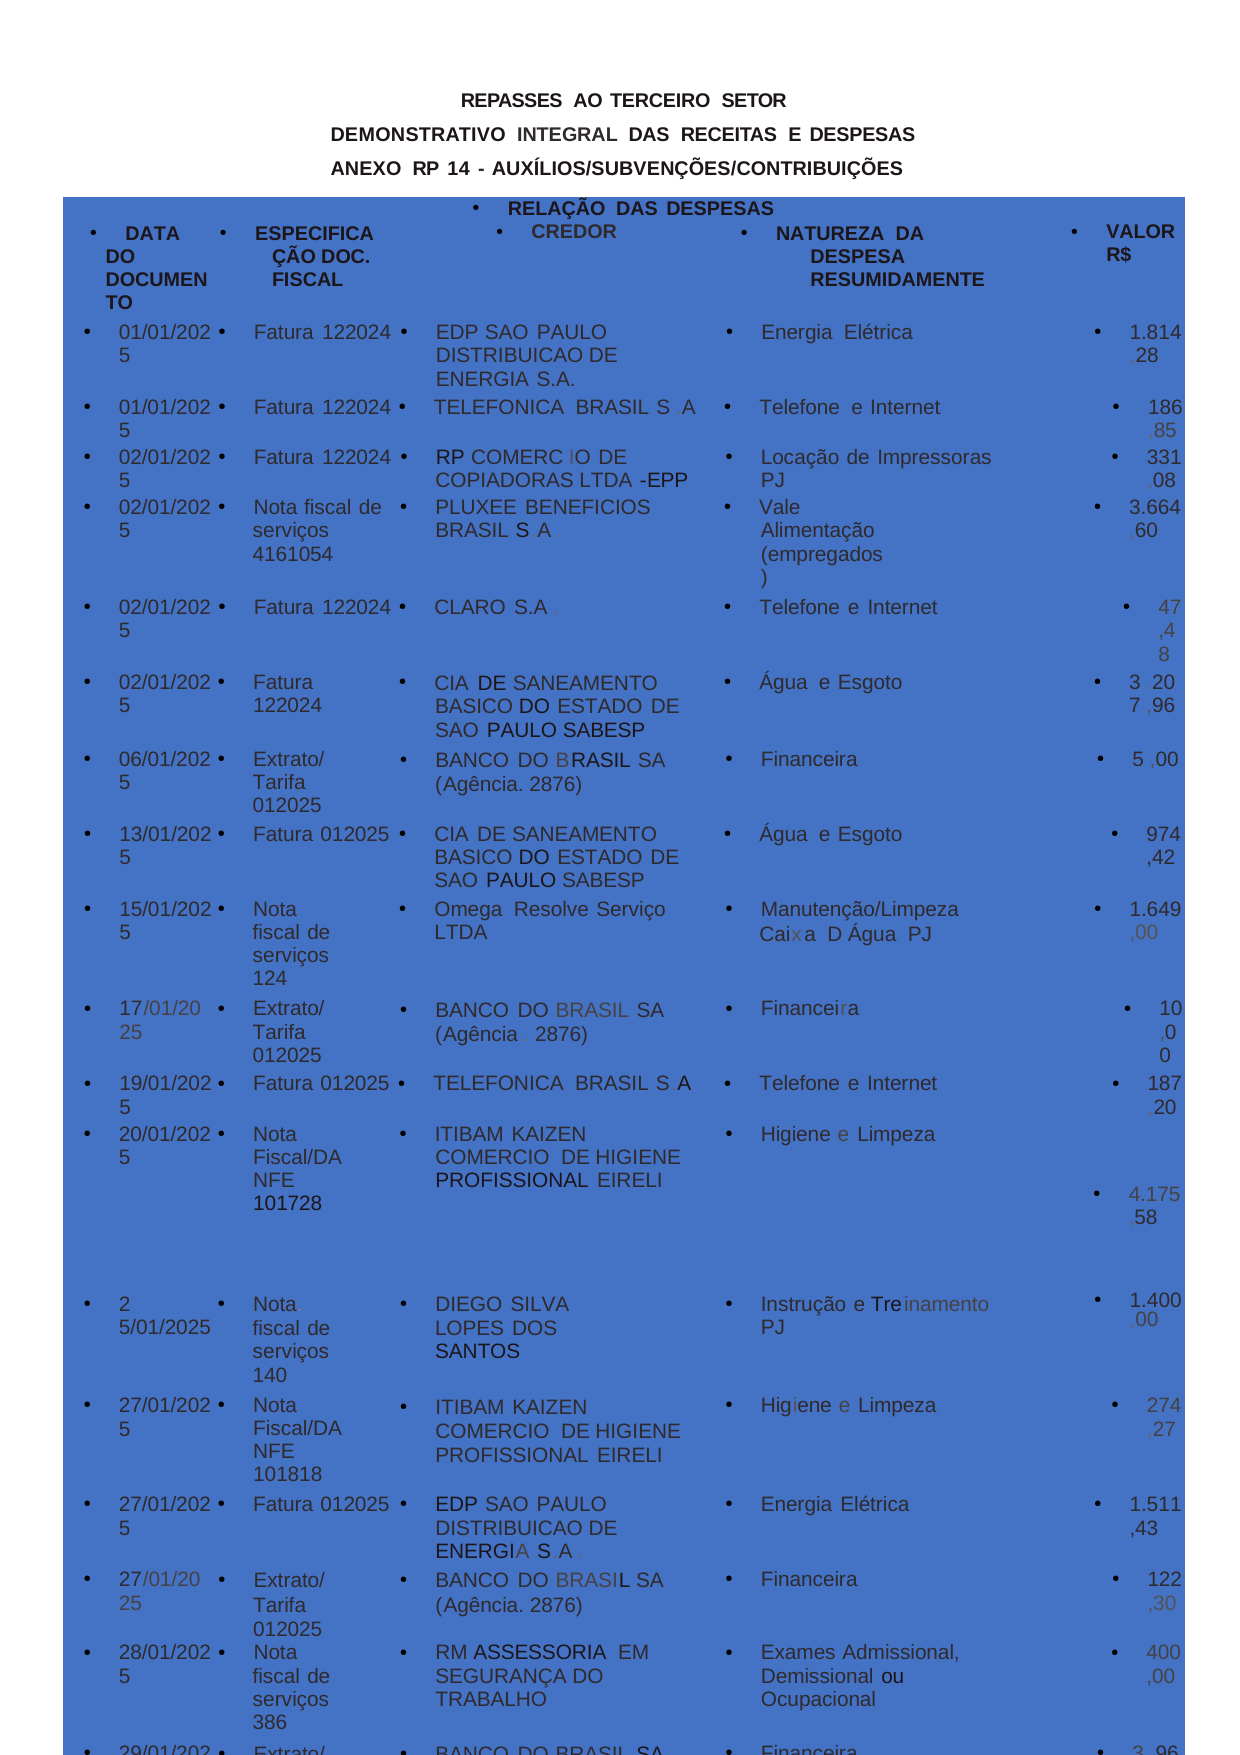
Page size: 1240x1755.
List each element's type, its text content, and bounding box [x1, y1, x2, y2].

table_cell Fatura 122024 [212, 321, 394, 396]
table_cell CLARO S.A . [394, 596, 719, 671]
table_cell 27/01/2025 [63, 1568, 212, 1641]
table_cell Financeira [719, 997, 1016, 1072]
table_cell ESPECIFICAÇÃO DOC. FISCAL [212, 221, 394, 321]
table_cell Vale Alimentação (empregados) [719, 496, 1016, 596]
table_cell Financeira [719, 1741, 1016, 1755]
table_cell 274 ,27 [1016, 1394, 1185, 1493]
table_cell 28/01/2025 [63, 1641, 212, 1741]
table_cell 02/01/2025 [63, 496, 212, 596]
table_cell Extrato/Tarifa 012025 [212, 1568, 394, 1641]
table_cell TELEFONICA BRASIL S.A [394, 1072, 719, 1122]
table_cell 20/01/2025 [63, 1122, 212, 1292]
table_cell RP COMERC IO DE COPIADORAS LTDA -EPP [394, 446, 719, 496]
table_cell Exames Admissional, Demissional ou Ocupacional [719, 1641, 1016, 1741]
table_cell ITIBAM KAIZEN COMERCIO DE HIGIENE PROFISSIONAL EIRELI [394, 1394, 719, 1493]
table_cell Telefone e Internet [719, 1072, 1016, 1122]
table_cell ITIBAM KAIZEN COMERCIO DE HIGIENE PROFISSIONAL EIRELI [394, 1122, 719, 1292]
table_cell 1.649 ,00 [1016, 897, 1185, 997]
table_cell [1016, 1331, 1185, 1394]
table_cell 13/01/2025 [63, 822, 212, 897]
table_cell Fatura 012025 [212, 1493, 394, 1568]
table_cell 10,00 [1016, 997, 1185, 1072]
table_cell BANCO DO BRASIL SA (Agência. 2876) [394, 1568, 719, 1641]
table_cell 29/01/2025 [63, 1741, 212, 1755]
table_cell CIA DE SANEAMENTO BASICO DO ESTADO DE SAO PAULO SABESP [394, 671, 719, 747]
table_cell DIEGO SILVA LOPES DOS SANTOS [394, 1292, 719, 1394]
table_cell Financeira [719, 747, 1016, 822]
table_cell EDP SAO PAULO DISTRIBUICAO DE ENERGIA S.A. [394, 321, 719, 396]
table_cell Instrução e Treinamento PJ [719, 1292, 1016, 1394]
table_cell Higiene e Limpeza [719, 1122, 1016, 1292]
table_cell 2 5/01/2025 [63, 1292, 212, 1394]
table_cell 06/01/2025 [63, 747, 212, 822]
table_cell Fatura 122024 [212, 396, 394, 446]
table_cell 974,42 [1016, 822, 1185, 897]
table_cell 47,48 [1016, 596, 1185, 671]
table_cell RM ASSESSORIA EM SEGURANÇA DO TRABALHO [394, 1641, 719, 1741]
table_cell BANCO DO BRASIL SA (Agência . 2876) [394, 1741, 719, 1755]
table_cell 01/01/2025 [63, 396, 212, 446]
table_cell BANCO DO BRASIL SA (Agência. 2876) [394, 747, 719, 822]
table_cell 02/01/2025 [63, 671, 212, 747]
table_cell 02/01/2025 [63, 596, 212, 671]
table_cell 331,08 [1016, 446, 1185, 496]
table_cell 17/01/2025 [63, 997, 212, 1072]
table_cell Extrato/Tarifa 012025 [212, 1741, 394, 1755]
table_cell Extrato/Tarifa 012025 [212, 997, 394, 1072]
table_cell 01/01/2025 [63, 321, 212, 396]
table_cell Omega Resolve Serviço LTDA [394, 897, 719, 997]
table_cell Nota Fiscal/DANFE 101818 [212, 1394, 394, 1493]
text_box REPASSES AO TERCEIRO SETOR DEMONSTRATIVO INTEGRAL DAS RECEITAS E DESPESAS ANEXO RP 14 - AUXÍLIOS/SUBVENÇÕES/CONTRIBUIÇÕES [328, 77, 920, 170]
table_cell [1016, 1122, 1185, 1182]
table_cell 1.814 ,28 [1016, 321, 1185, 396]
table_cell 186 ,85 [1016, 396, 1185, 446]
table_cell Locação de Impressoras PJ [719, 446, 1016, 496]
table_cell 27/01/2025 [63, 1493, 212, 1568]
table_cell Energia Elétrica [719, 321, 1016, 396]
table_cell Água e Esgoto [719, 822, 1016, 897]
table_cell TELEFONICA BRASIL S .A [394, 396, 719, 446]
table_cell Energia Elétrica [719, 1493, 1016, 1568]
table_cell 5 ,00 [1016, 747, 1185, 822]
table_cell Água e Esgoto [719, 671, 1016, 747]
table_header RELAÇÃO DAS DESPESAS [63, 197, 1185, 221]
table_cell EDP SAO PAULO DISTRIBUICAO DE ENERGIA S.A . [394, 1493, 719, 1568]
table_cell Nota fiscal de serviços 124 [212, 897, 394, 997]
table_cell Fatura 122024 [212, 671, 394, 747]
table_cell [1016, 1232, 1185, 1292]
table_cell 187 ,20 [1016, 1072, 1185, 1122]
table_cell Telefone e Internet [719, 596, 1016, 671]
table_cell Fatura 122024 [212, 446, 394, 496]
table_cell Telefone e Internet [719, 396, 1016, 446]
table_cell 4.175 ,58 [1016, 1182, 1185, 1232]
table_cell Manutenção/Limpeza Caixa D Água PJ [719, 897, 1016, 997]
table_cell 3.664 ,60 [1016, 496, 1185, 596]
table_cell Financeira [719, 1568, 1016, 1641]
table_cell 3 ,96 [1016, 1741, 1185, 1755]
table_cell Extrato/Tarifa 012025 [212, 747, 394, 822]
table_cell Fatura 012025 [212, 822, 394, 897]
table_cell Fatura 012025 [212, 1072, 394, 1122]
table_cell CREDOR [394, 221, 719, 321]
table_cell Fatura 122024 [212, 596, 394, 671]
table_cell PLUXEE BENEFICIOS BRASIL S.A . [394, 496, 719, 596]
table_cell 1.511,43 [1016, 1493, 1185, 1568]
table_cell DATA DO DOCUMENTO [63, 221, 212, 321]
table_cell Nota fiscal de serviços 386 [212, 1641, 394, 1741]
table_cell 15/01/2025 [63, 897, 212, 997]
table_cell 122 ,30 [1016, 1568, 1185, 1641]
table_cell 400,00 [1016, 1641, 1185, 1741]
table_cell 3 .207 ,96 [1016, 671, 1185, 747]
table_cell VALOR R$ [1016, 221, 1185, 321]
table_cell Higiene e Limpeza [719, 1394, 1016, 1493]
table_cell NATUREZA DA DESPESA RESUMIDAMENTE [719, 221, 1016, 321]
table_cell CIA DE SANEAMENTO BASICO DO ESTADO DE SAO PAULO SABESP [394, 822, 719, 897]
table_cell BANCO DO BRASIL SA (Agência . 2876) [394, 997, 719, 1072]
table_cell Nota Fiscal/DANFE 101728 [212, 1122, 394, 1292]
table_cell 19/01/2025 [63, 1072, 212, 1122]
table_cell 02/01/2025 [63, 446, 212, 496]
table_cell Nota. fiscal de serviços 140 [212, 1292, 394, 1394]
table_cell 1.400,00 [1016, 1292, 1185, 1331]
table_cell 27/01/2025 [63, 1394, 212, 1493]
table_cell Nota fiscal de serviços 4161054 [212, 496, 394, 596]
